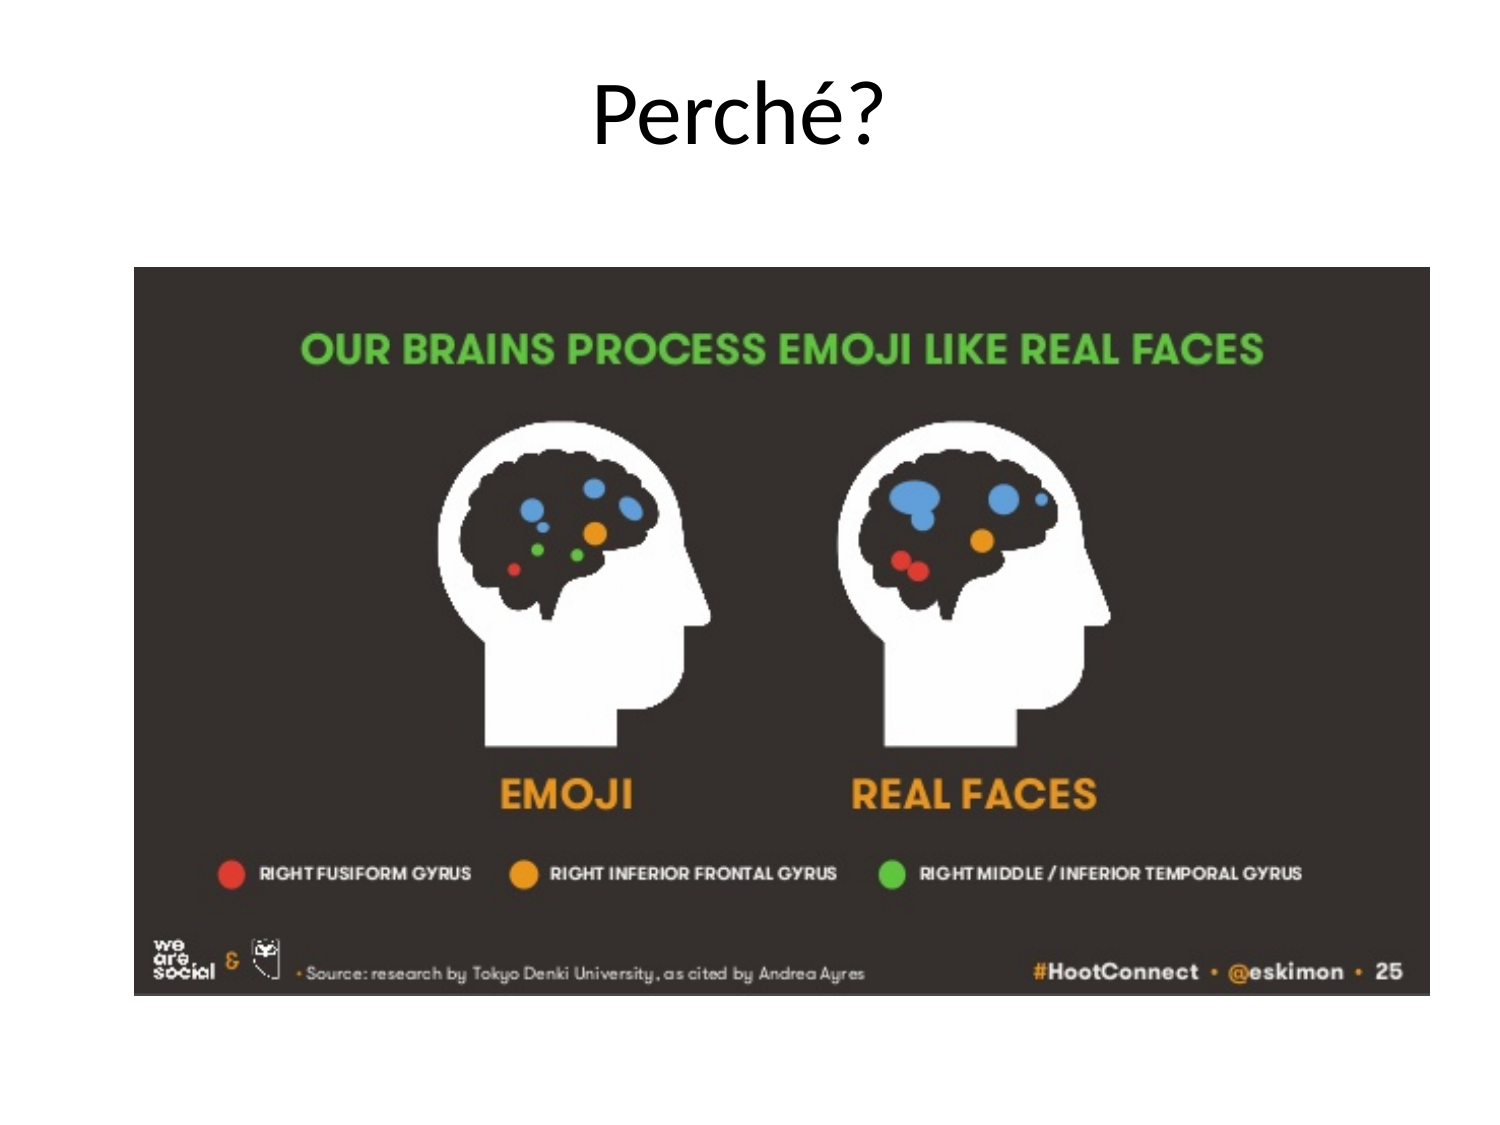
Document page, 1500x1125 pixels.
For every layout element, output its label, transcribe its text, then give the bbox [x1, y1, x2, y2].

picture [134, 267, 1430, 996]
title Perché? [75, 45, 1425, 233]
